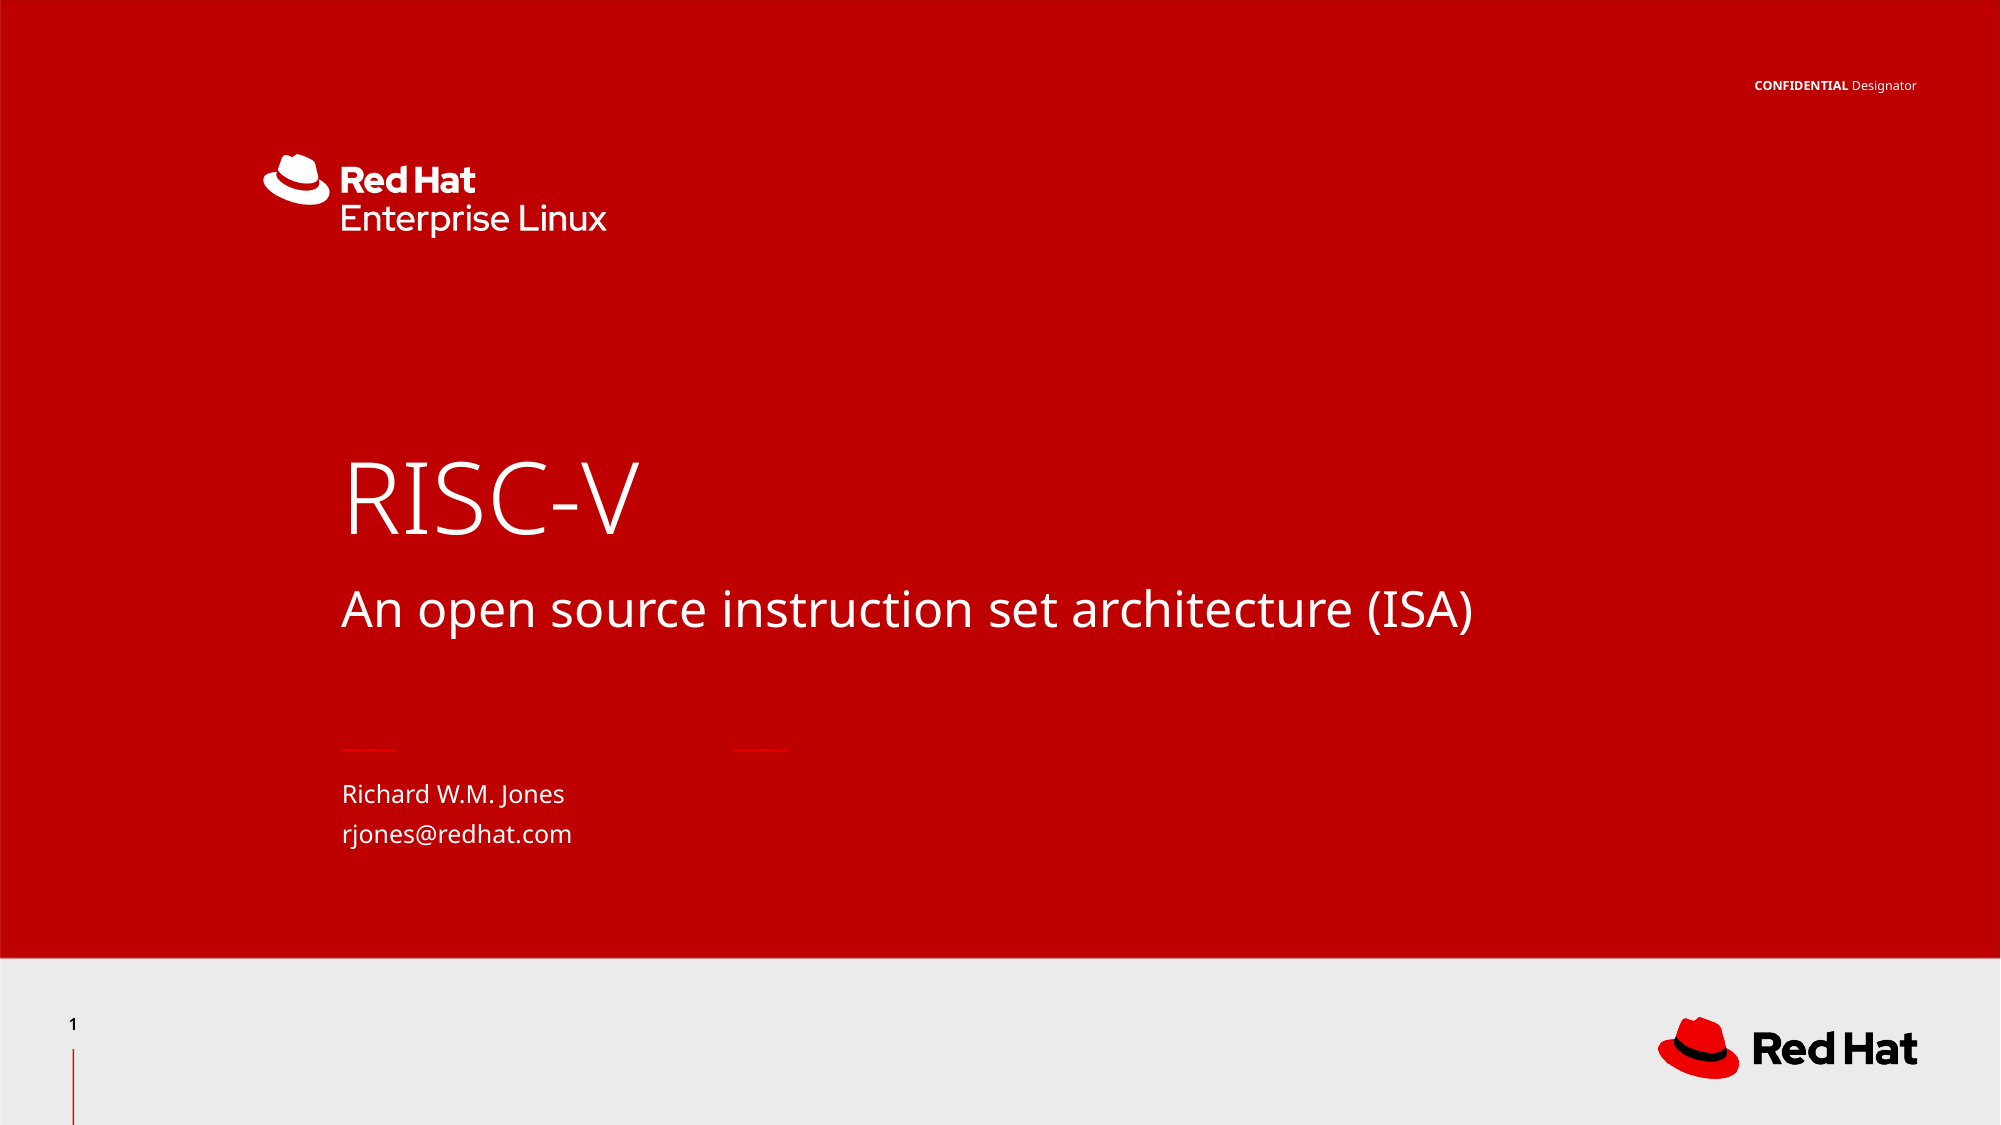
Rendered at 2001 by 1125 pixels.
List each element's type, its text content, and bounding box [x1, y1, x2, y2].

title RISC-V [341, 307, 1564, 555]
text_box An open source instruction set architecture (ISA) [341, 577, 1578, 728]
picture [0, 0, 2001, 1125]
text_box Richard W.M. Jones rjones@redhat.com [341, 767, 677, 868]
